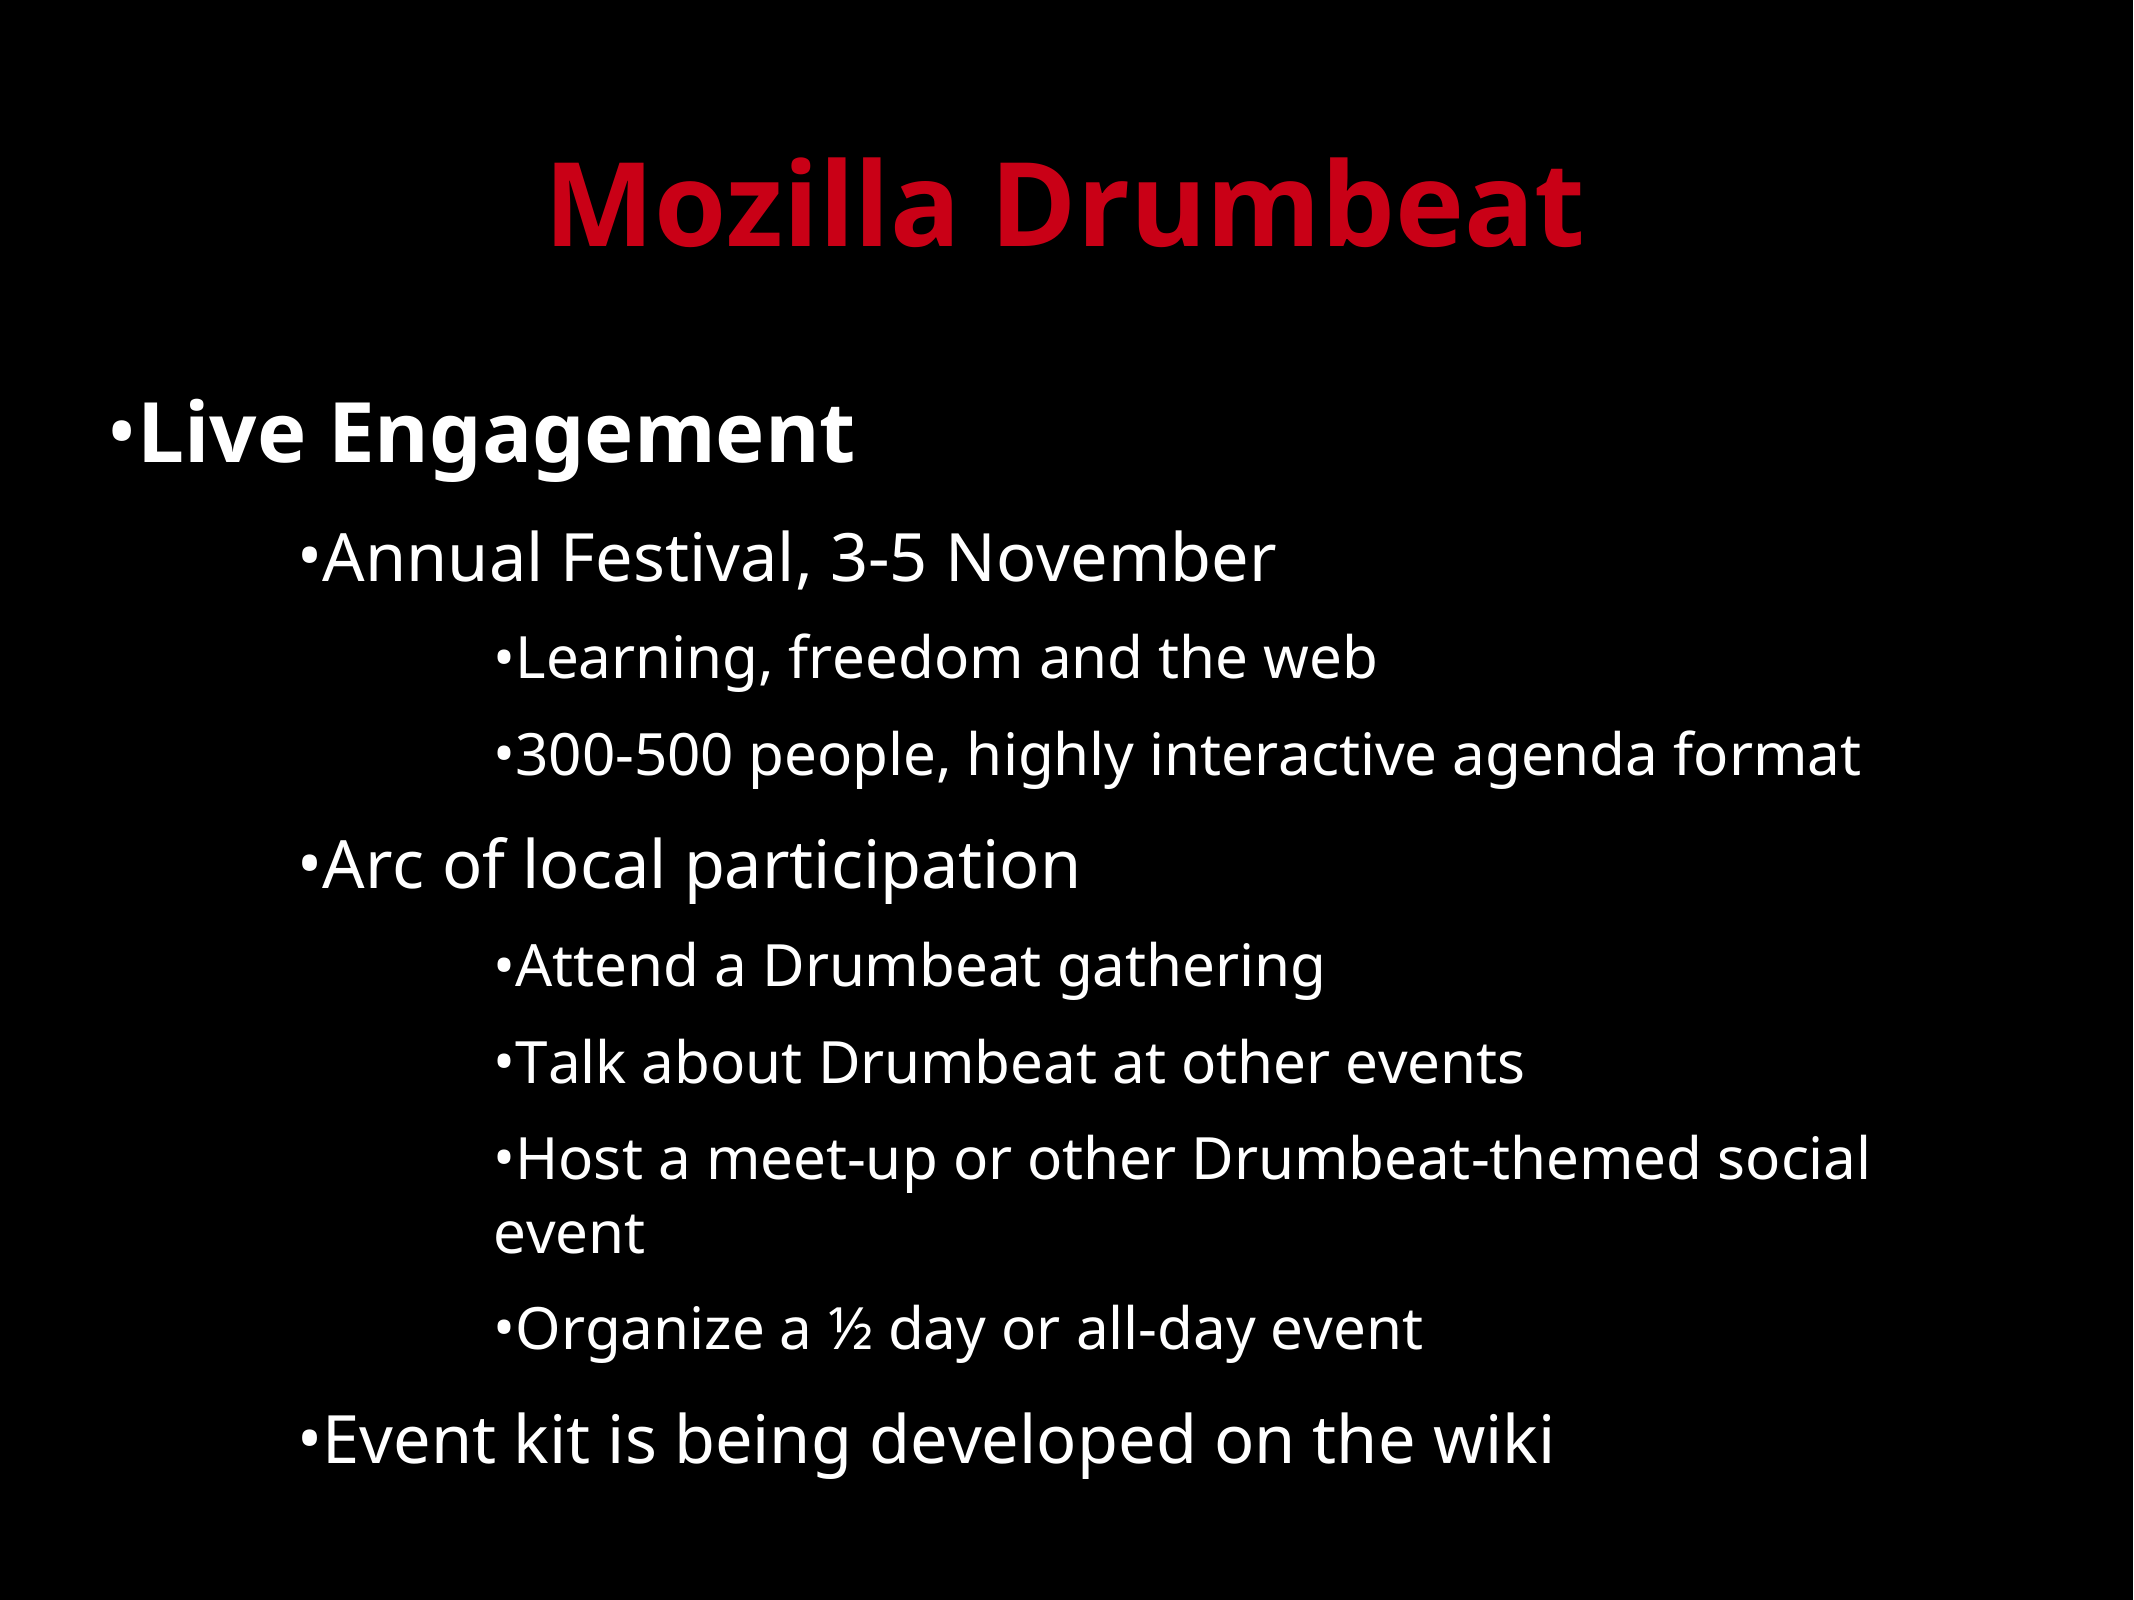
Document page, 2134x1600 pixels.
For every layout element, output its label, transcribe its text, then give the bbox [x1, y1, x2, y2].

list Live Engagement Annual Festival, 3-5 November Learning, freedom and the web 300-500 people, highly interactive agenda format Arc of local participation Attend a Drumbeat gathering Talk about Drumbeat at other events Host a meet-up or other Drumbeat-themed social event Organize a ½ day or all-day event Event kit is being developed on the wiki [106, 374, 2025, 1585]
title Mozilla Drumbeat [106, 26, 2025, 367]
